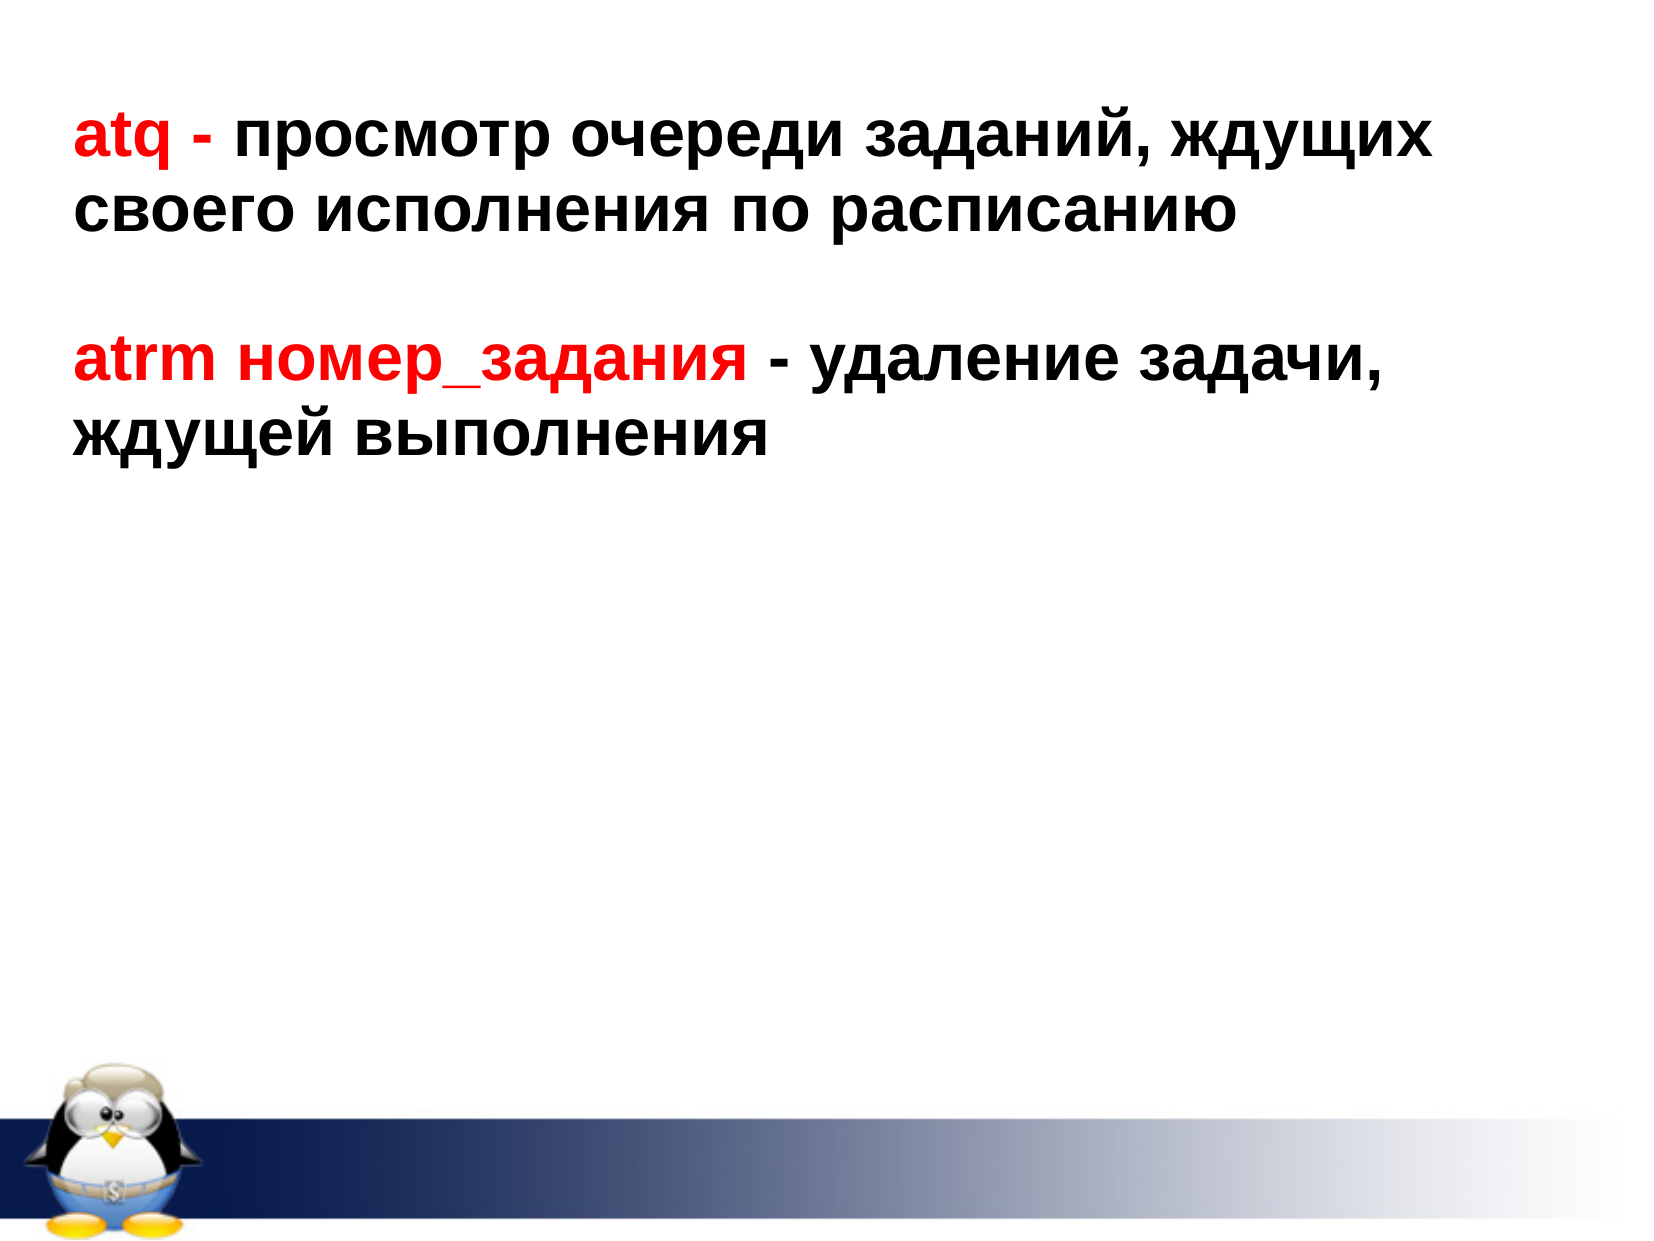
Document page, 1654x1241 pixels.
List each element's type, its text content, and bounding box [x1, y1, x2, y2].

picture [0, 1057, 1654, 1241]
text_box atq - просмотр очереди заданий, ждущих своего исполнения по расписанию atrm номер_задания - удаление задачи, ждущей выполнения [59, 88, 1468, 478]
